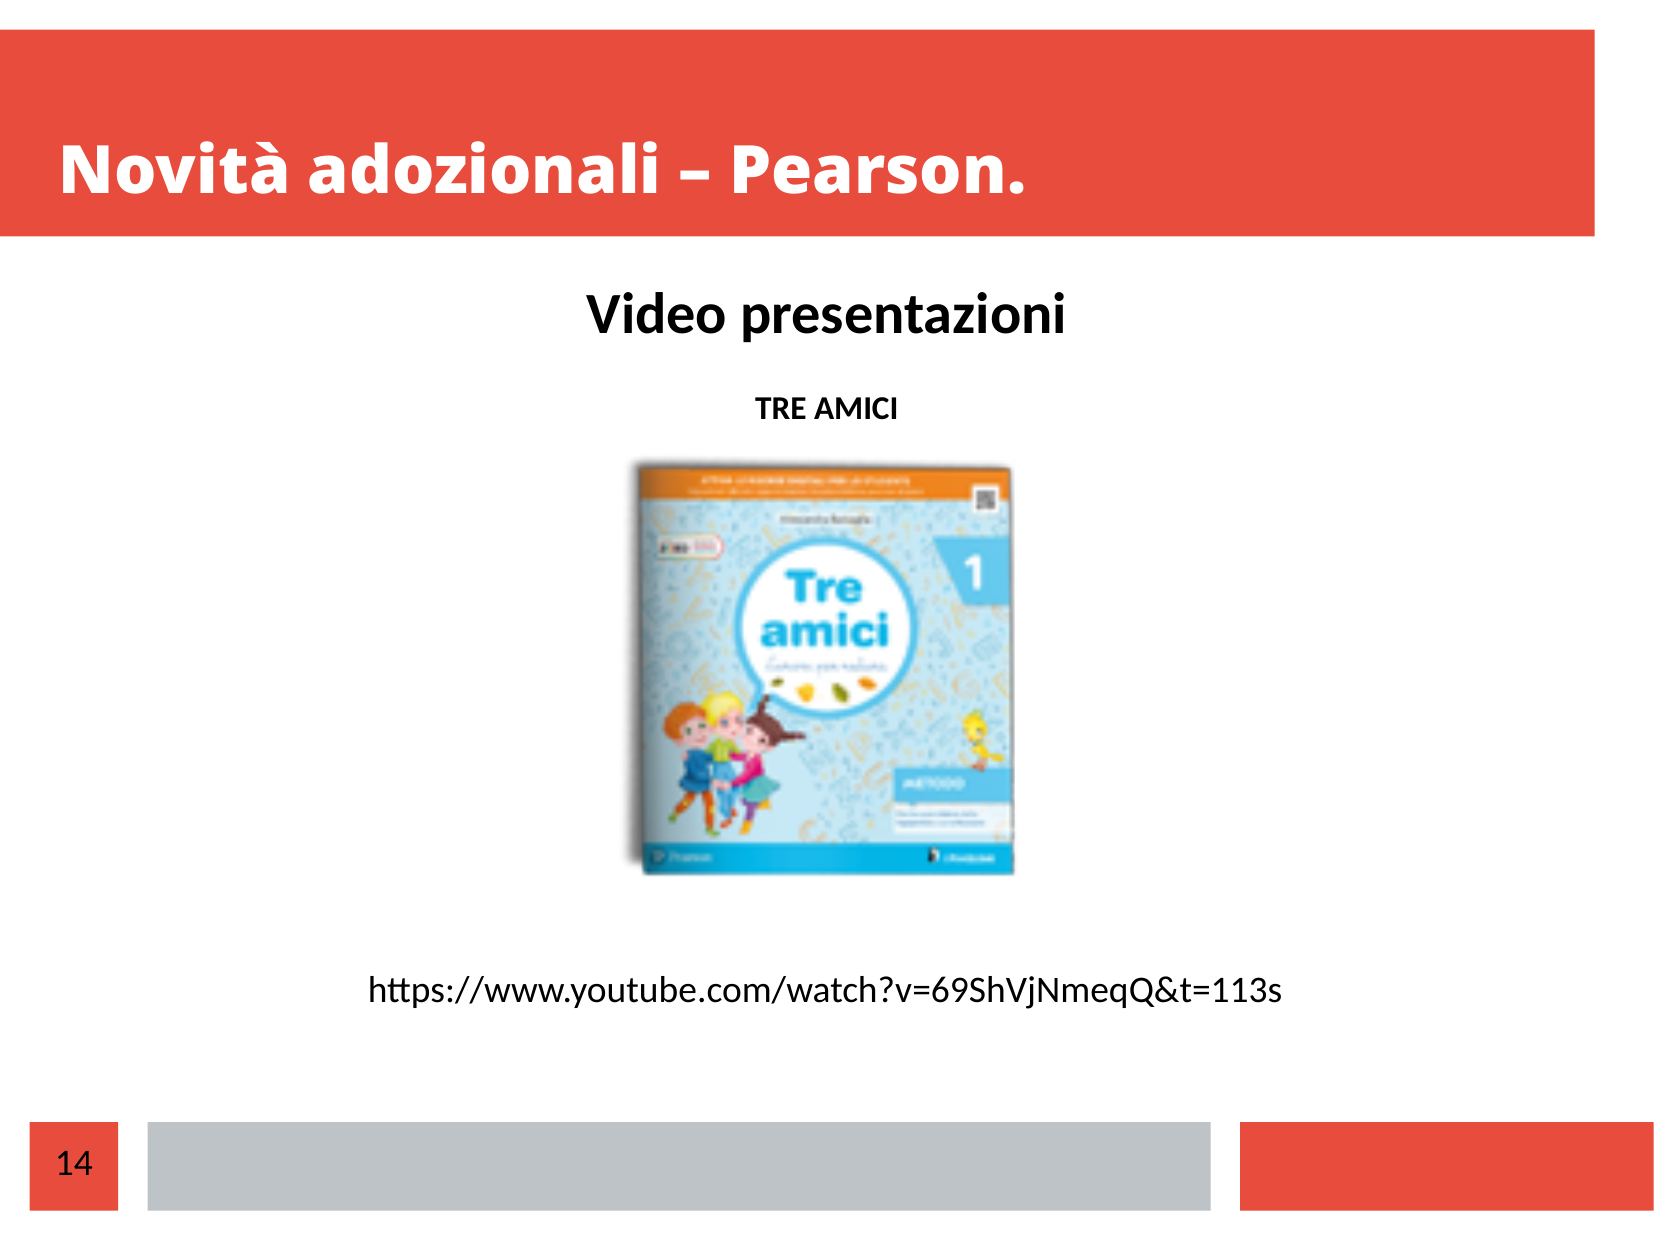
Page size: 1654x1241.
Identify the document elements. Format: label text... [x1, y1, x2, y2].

text_box TRE AMICI [603, 378, 1051, 434]
text_box <numero> [29, 1122, 119, 1211]
text_box https://www.youtube.com/watch?v=69ShVjNmeqQ&t=113s [352, 957, 1301, 1019]
title Novità adozionali – Pearson. [59, 59, 1595, 207]
text_box Video presentazioni [118, 282, 1536, 586]
picture [592, 414, 1041, 970]
